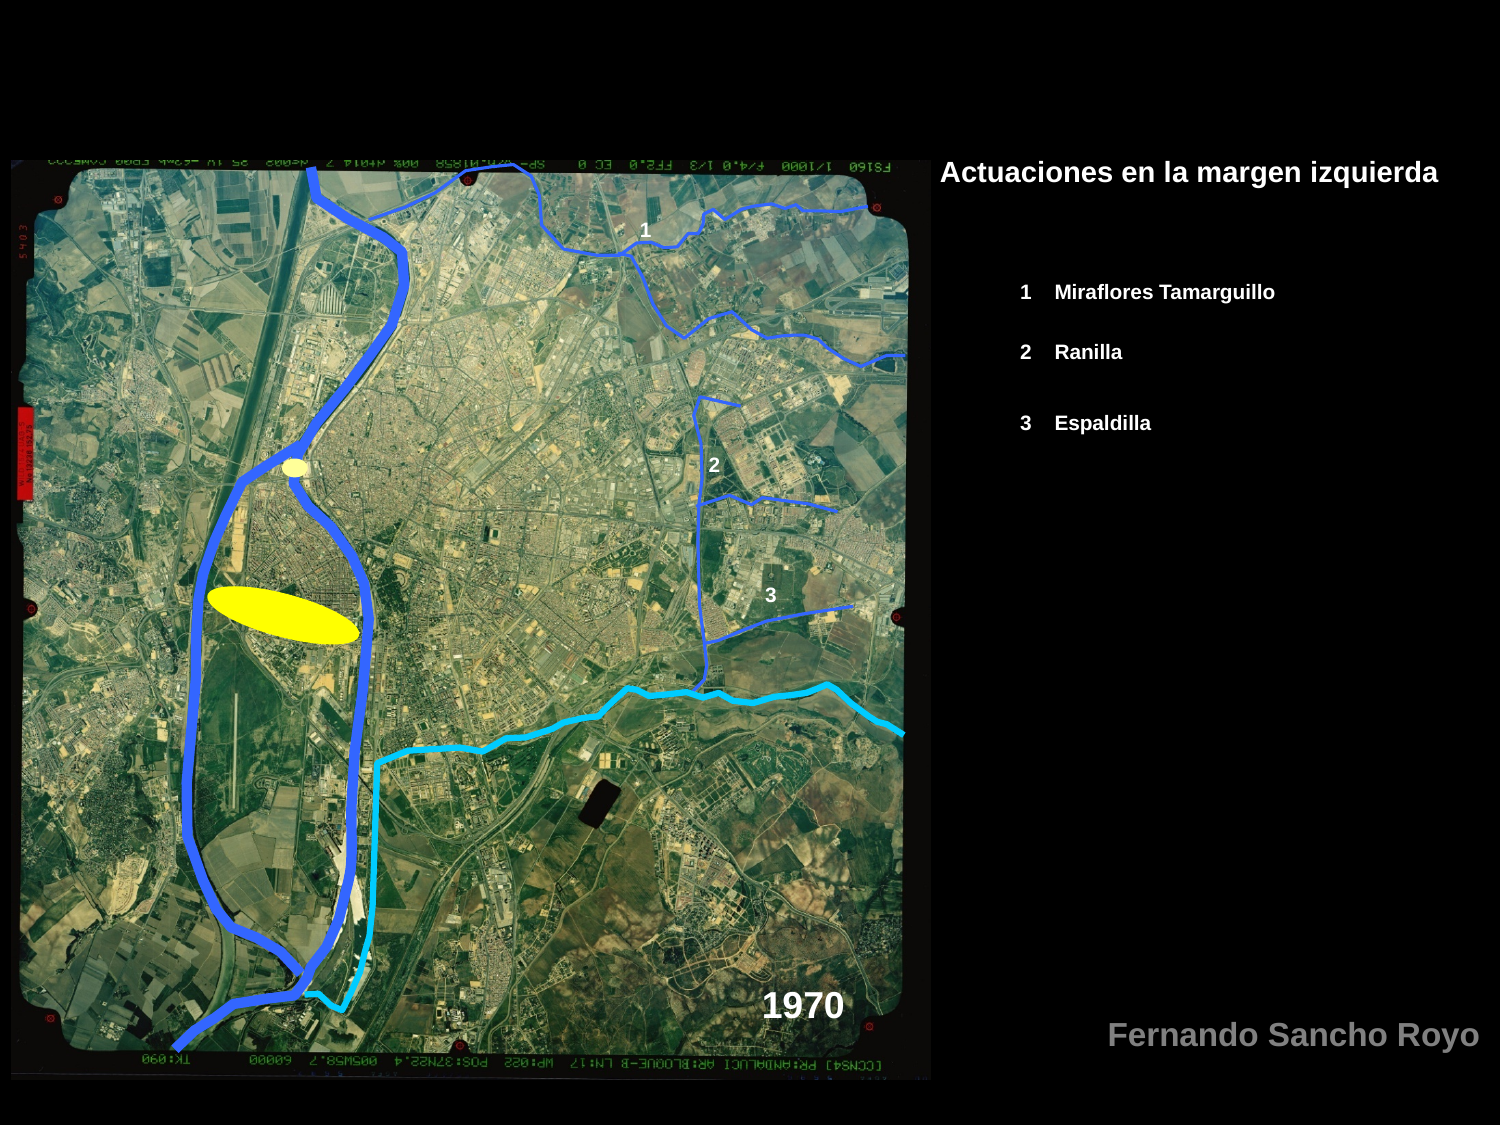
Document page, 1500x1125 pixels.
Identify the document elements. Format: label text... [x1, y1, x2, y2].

text_box 3 [750, 573, 807, 615]
text_box Actuaciones en la margen izquierda [924, 145, 1500, 196]
text_box 3 Espaldilla [1004, 402, 1500, 443]
text_box 1 [624, 209, 682, 250]
text_box 2 [693, 444, 750, 485]
text_box [282, 459, 307, 477]
text_box 1970 [746, 973, 872, 1034]
text_box 2 Ranilla [1004, 331, 1364, 372]
picture [11, 160, 931, 1080]
text_box 1 Miraflores Tamarguillo [1004, 271, 1437, 312]
text_box [208, 587, 359, 644]
text_box Fernando Sancho Royo [1092, 1005, 1500, 1061]
